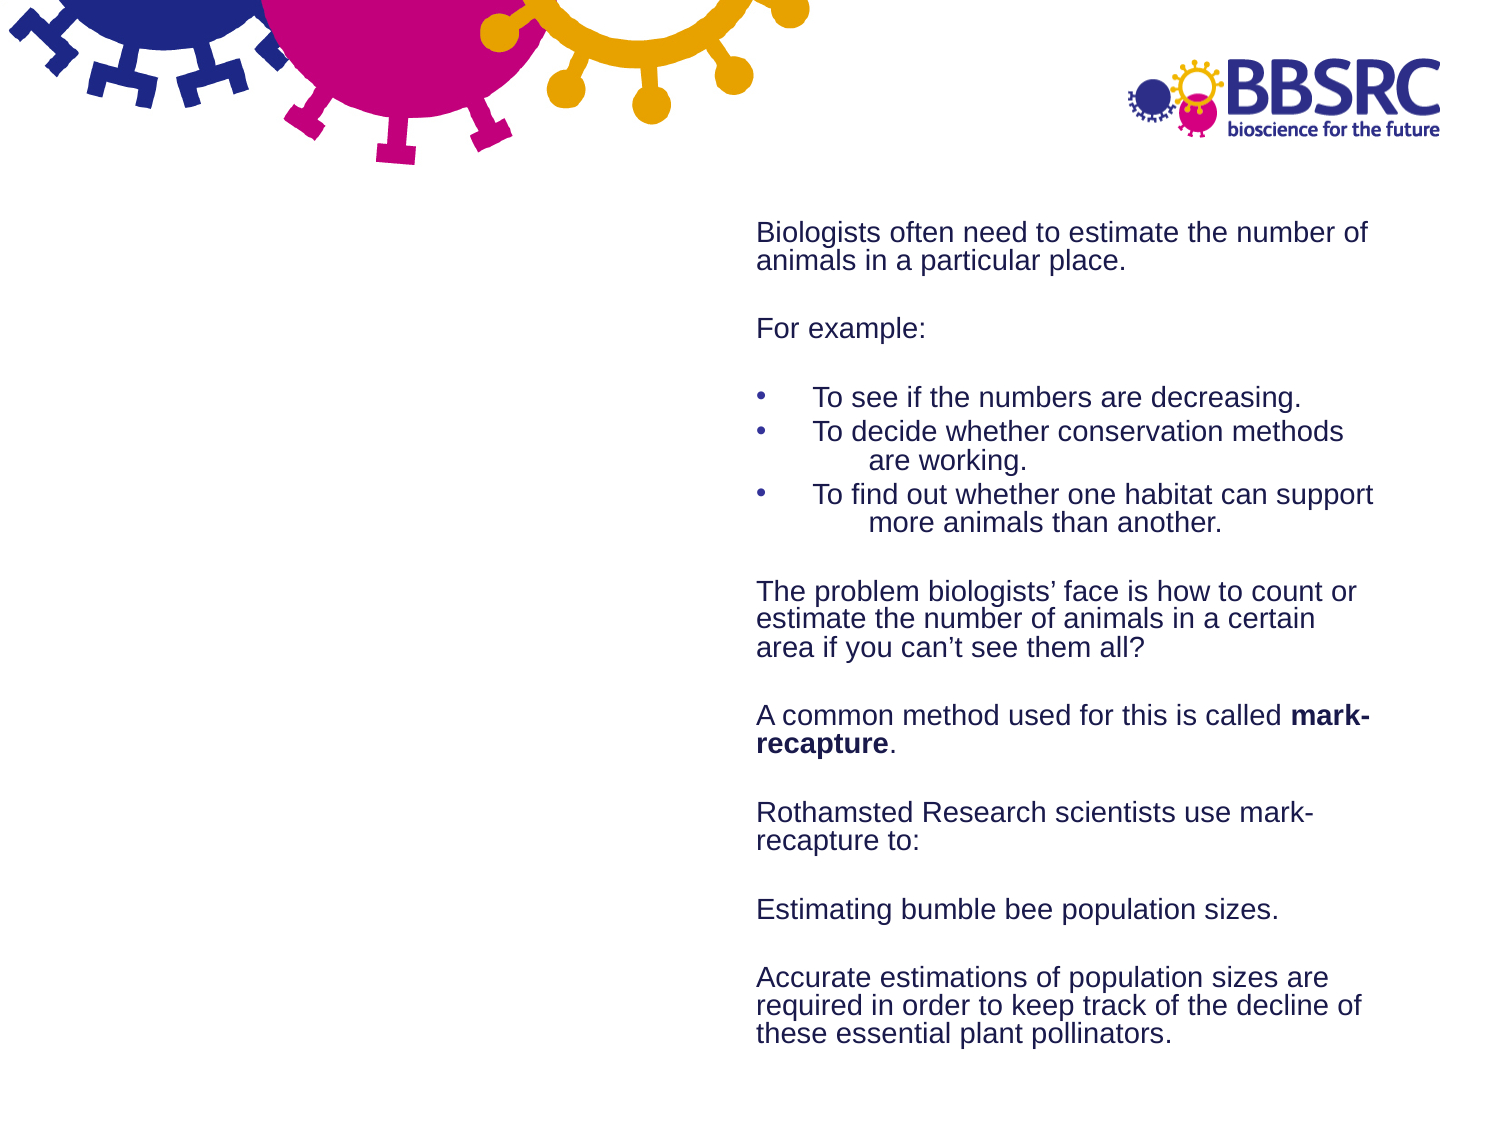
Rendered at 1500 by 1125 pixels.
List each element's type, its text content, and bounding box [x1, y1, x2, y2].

list Biologists often need to estimate the number of animals in a particular place. For example: To see if the numbers are decreasing. To decide whether conservation methods are working. To find out whether one habitat can support more animals than another. The problem biologists’ face is how to count or estimate the number of animals in a certain area if you can’t see them all? A common method used for this is called mark-recapture. Rothamsted Research scientists use mark-recapture to: Estimating bumble bee population sizes. Accurate estimations of population sizes are required in order to keep track of the decline of these essential plant pollinators. [755, 219, 1377, 1071]
